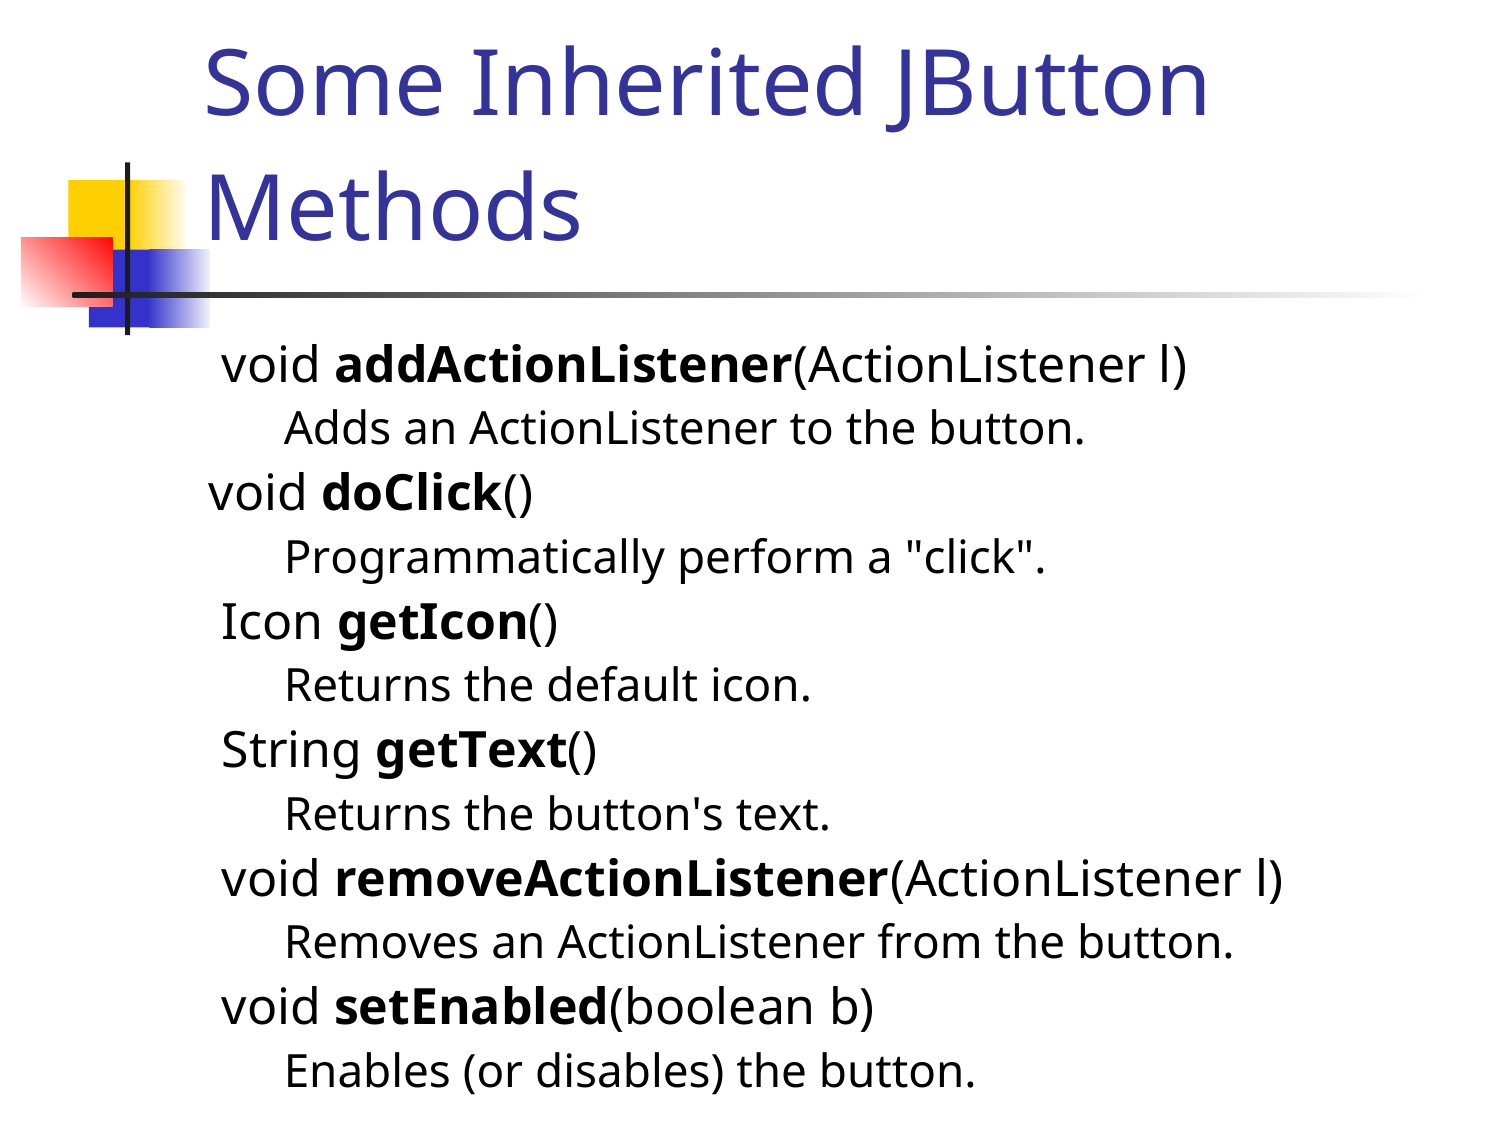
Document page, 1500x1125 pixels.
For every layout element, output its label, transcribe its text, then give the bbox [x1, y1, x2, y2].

list void addActionListener(ActionListener l) Adds an ActionListener to the button. void doClick() Programmatically perform a "click". Icon getIcon() Returns the default icon. String getText() Returns the button's text. void removeActionListener(ActionListener l) Removes an ActionListener from the button. void setEnabled(boolean b) Enables (or disables) the button. [193, 331, 1469, 1050]
title Some Inherited JButton Methods [188, 35, 1468, 276]
